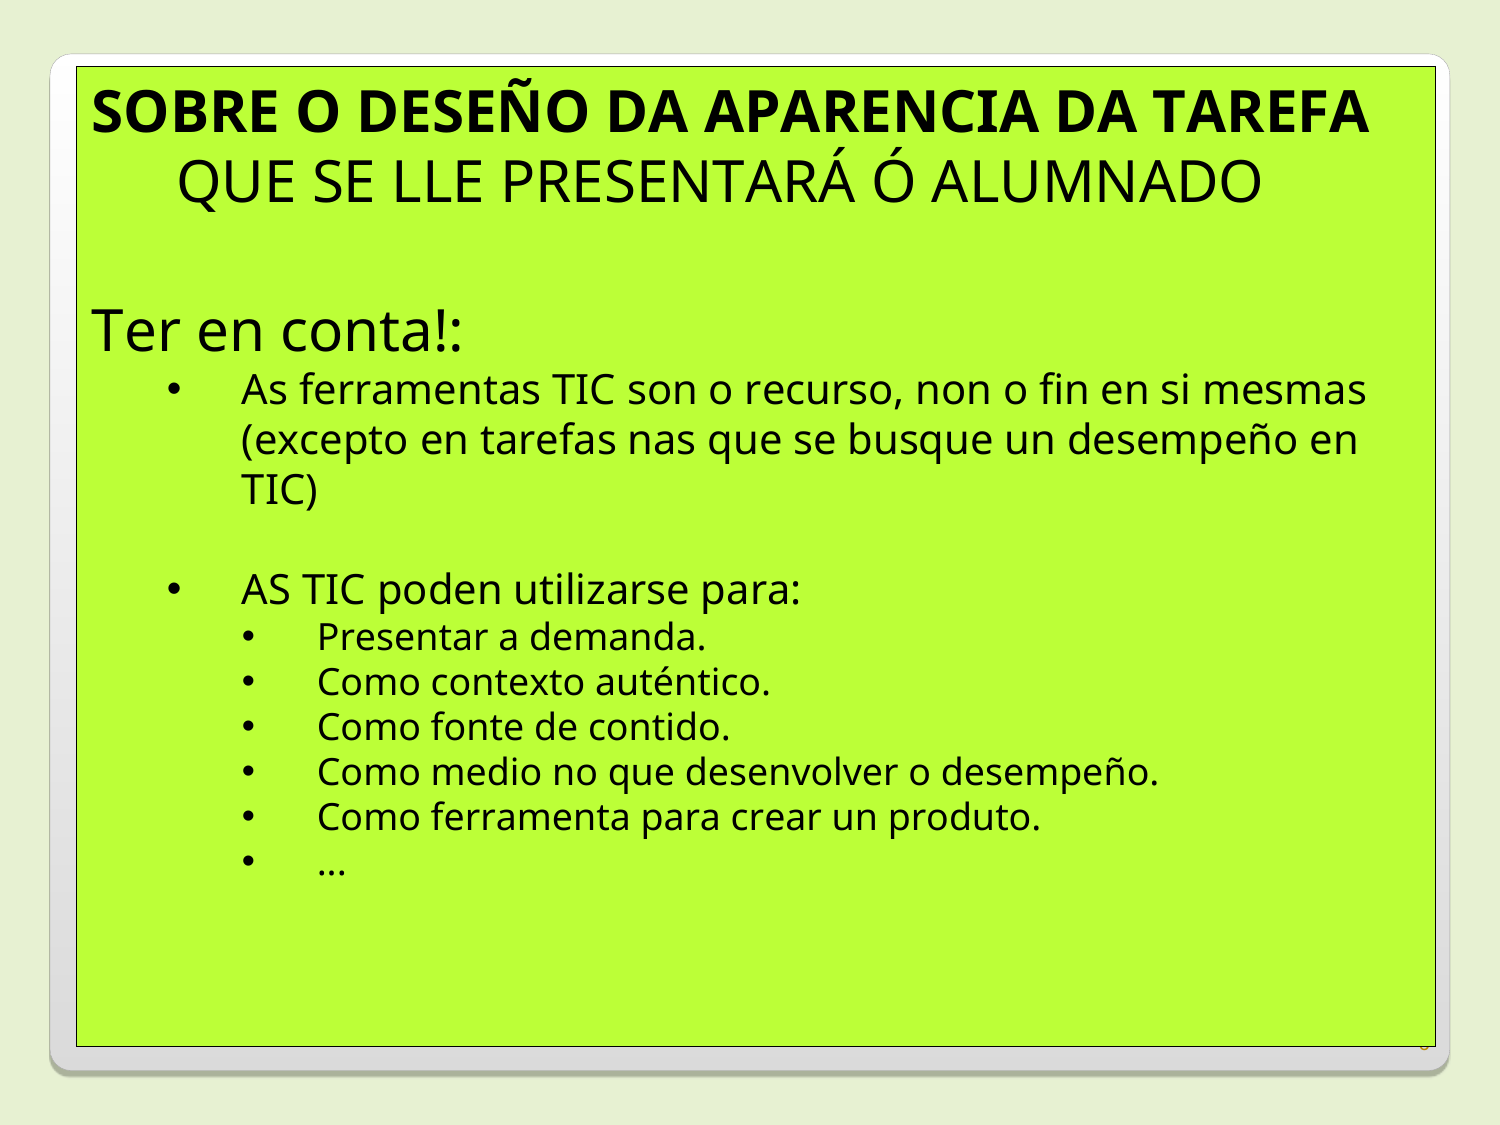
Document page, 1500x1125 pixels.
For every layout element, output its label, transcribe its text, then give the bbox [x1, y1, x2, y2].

table_header SOBRE O DESEÑO DA APARENCIA DA TAREFA QUE SE LLE PRESENTARÁ Ó ALUMNADO Ter en conta!: As ferramentas TIC son o recurso, non o fin en si mesmas (excepto en tarefas nas que se busque un desempeño en TIC) AS TIC poden utilizarse para: Presentar a demanda. Como contexto auténtico. Como fonte de contido. Como medio no que desenvolver o desempeño. Como ferramenta para crear un produto. ... [77, 67, 1435, 1046]
text_box <número> [1369, 1002, 1445, 1063]
